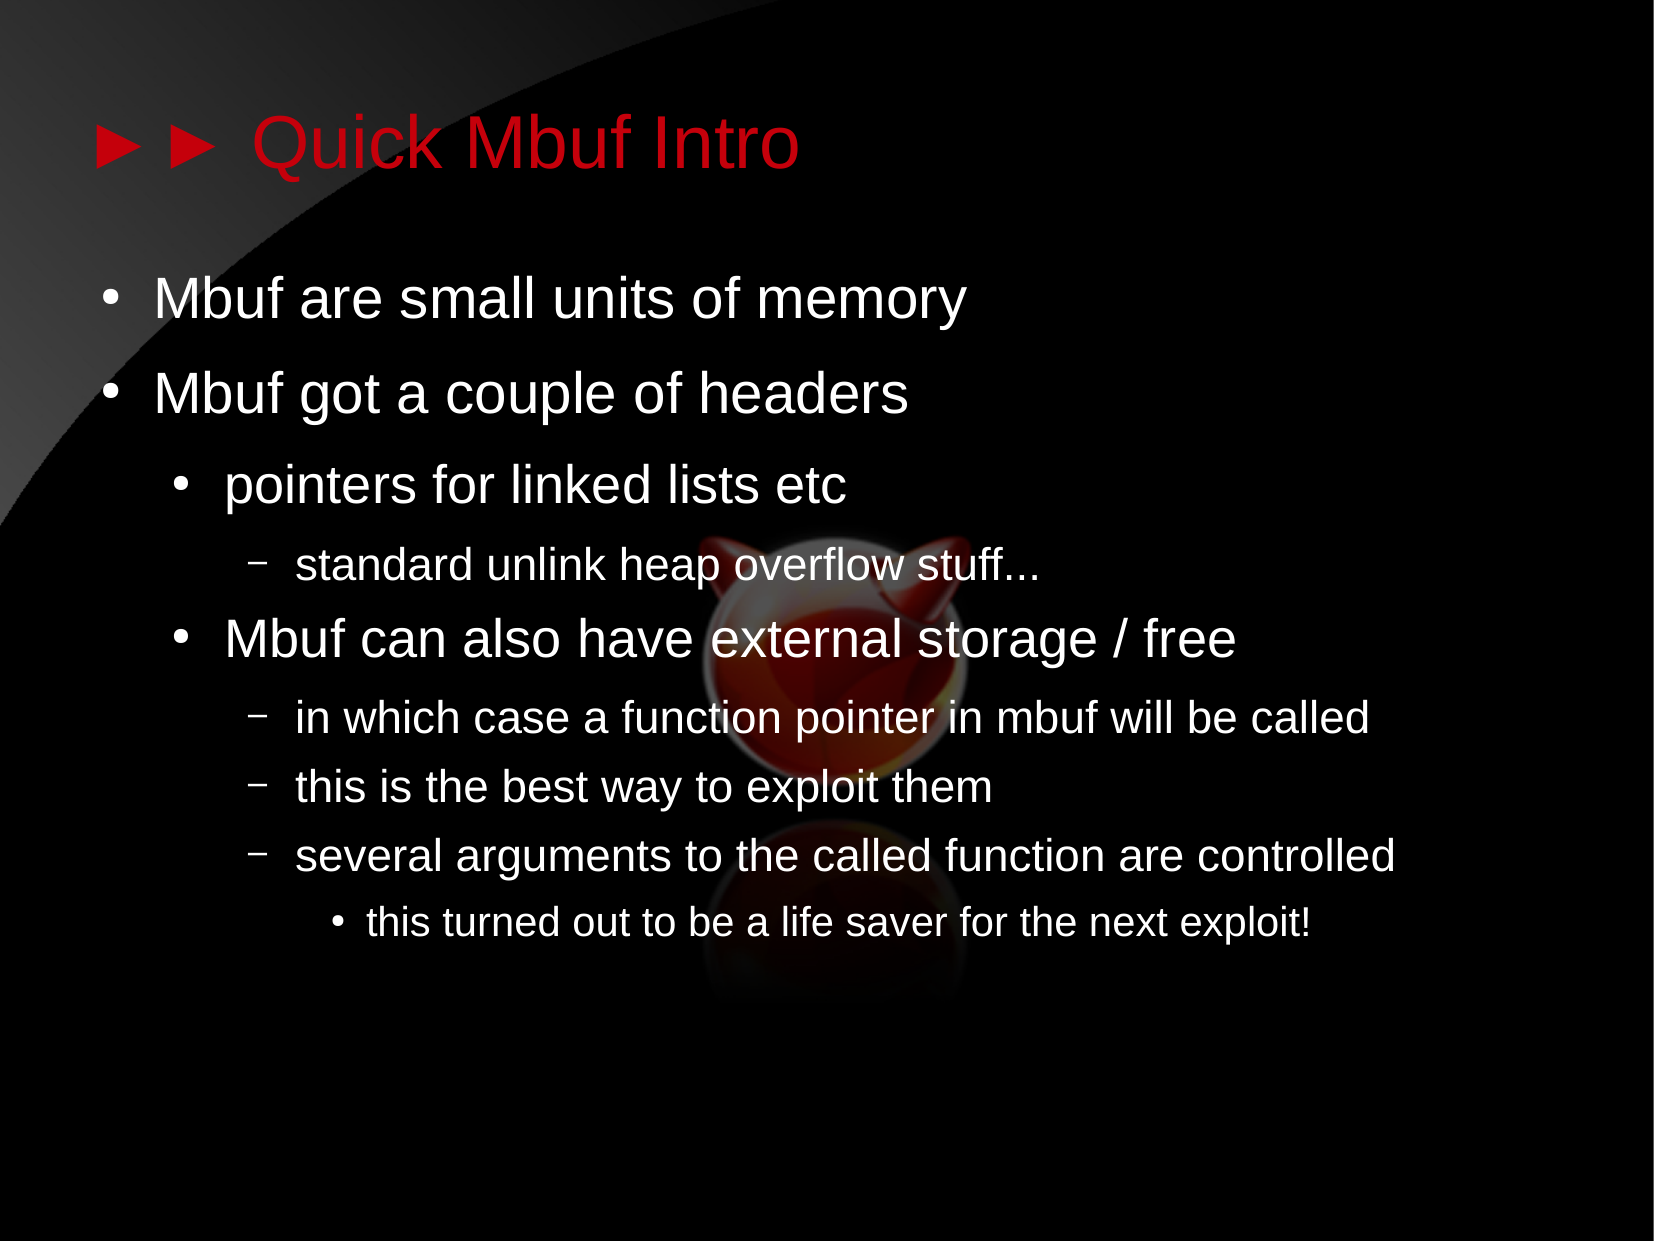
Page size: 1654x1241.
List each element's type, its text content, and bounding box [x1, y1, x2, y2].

list Mbuf are small units of memory Mbuf got a couple of headers pointers for linked lists etc standard unlink heap overflow stuff... Mbuf can also have external storage / free in which case a function pointer in mbuf will be called this is the best way to exploit them several arguments to the called function are controlled this turned out to be a life saver for the next exploit! [82, 265, 1571, 1152]
title ►► Quick Mbuf Intro [82, 49, 1571, 237]
picture [0, 0, 1654, 1241]
